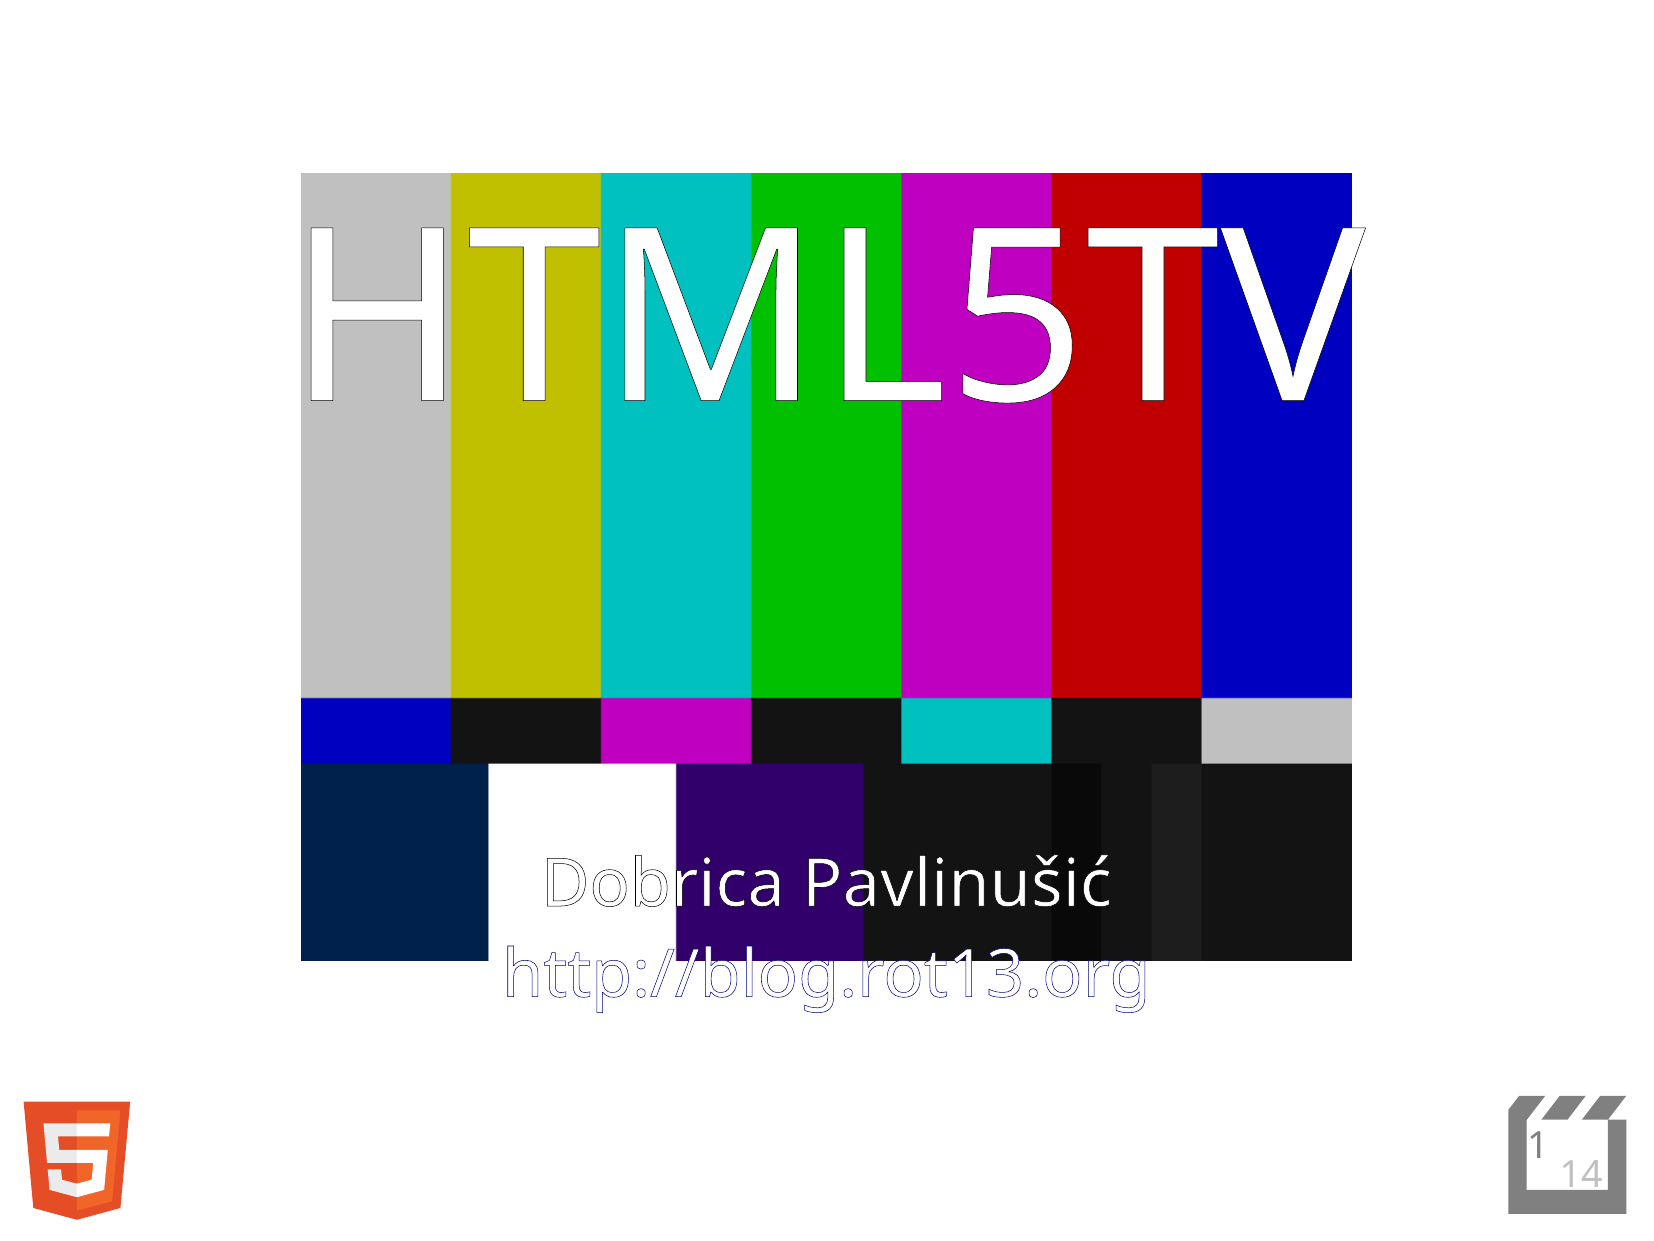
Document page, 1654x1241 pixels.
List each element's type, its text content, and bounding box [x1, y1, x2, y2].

subtitle HTML5TV Dobrica Pavlinušić http://blog.rot13.org [82, 49, 1571, 1109]
